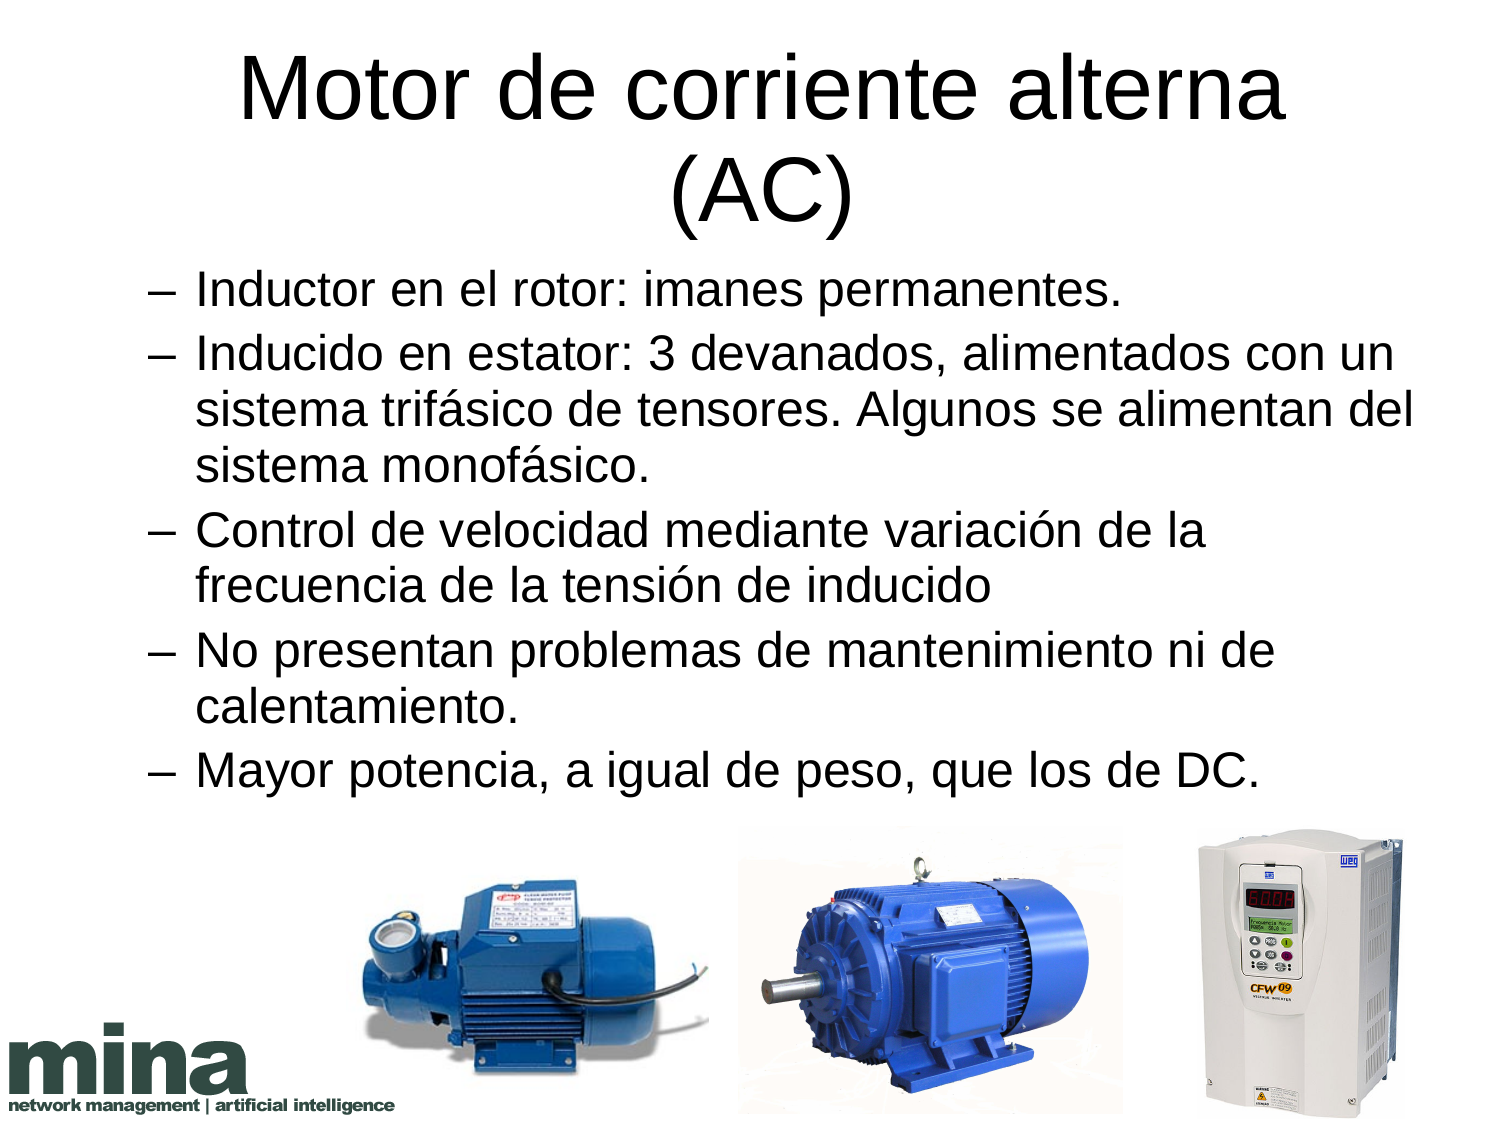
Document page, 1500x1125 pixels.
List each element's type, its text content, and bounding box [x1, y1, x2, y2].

picture [738, 826, 1123, 1115]
list Inductor en el rotor: imanes permanentes. Inducido en estator: 3 devanados, alimentados con un sistema trifásico de tensores. Algunos se alimentan del sistema monofásico. Control de velocidad mediante variación de la frecuencia de la tensión de inducido No presentan problemas de mantenimiento ni de calentamiento. Mayor potencia, a igual de peso, que los de DC. [59, 183, 1447, 926]
title Motor de corriente alterna (AC) [74, 28, 1450, 250]
picture [0, 856, 709, 1119]
picture [1151, 825, 1449, 1123]
